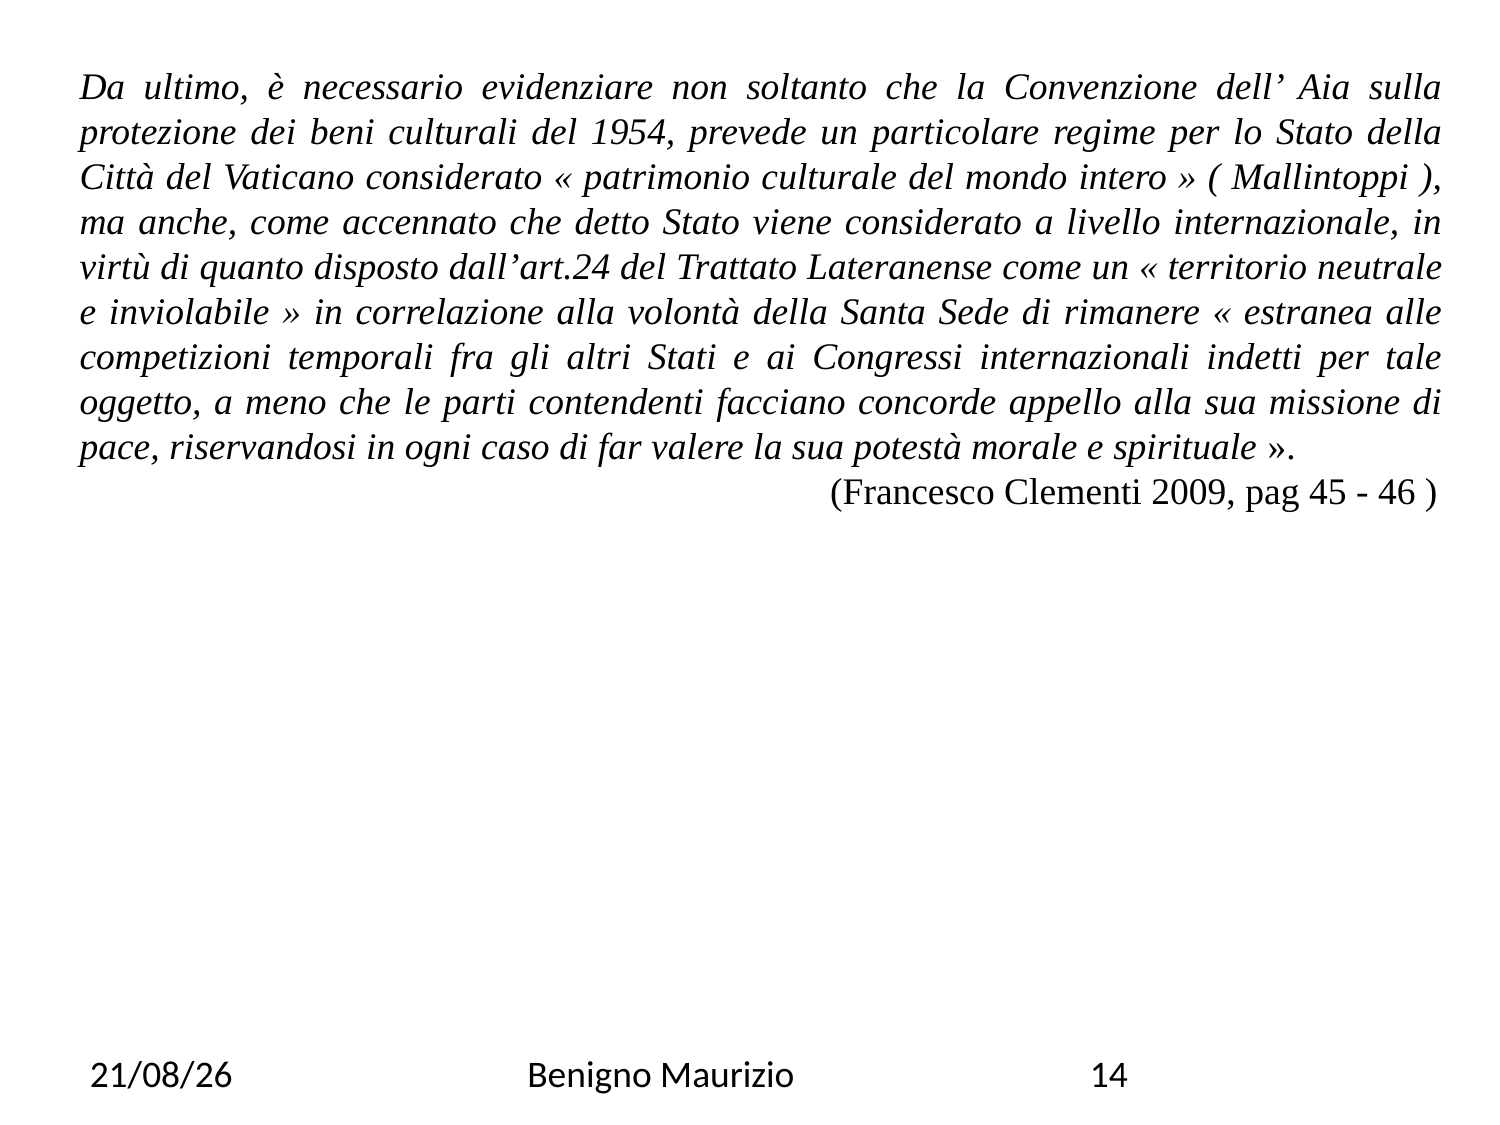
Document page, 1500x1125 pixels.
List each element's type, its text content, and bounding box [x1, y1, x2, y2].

footer Benigno Maurizio [512, 1042, 988, 1103]
slide_number 14/07/15 [75, 1042, 425, 1103]
text_box Da ultimo, è necessario evidenziare non soltanto che la Convenzione dell’ Aia sulla protezione dei beni culturali del 1954, prevede un particolare regime per lo Stato della Città del Vaticano considerato « patrimonio culturale del mondo intero » ( Mallintoppi ), ma anche, come accennato che detto Stato viene considerato a livello internazionale, in virtù di quanto disposto dall’art.24 del Trattato Lateranense come un « territorio neutrale e inviolabile » in correlazione alla volontà della Santa Sede di rimanere « estranea alle competizioni temporali fra gli altri Stati e ai Congressi internazionali indetti per tale oggetto, a meno che le parti contendenti facciano concorde appello alla sua missione di pace, riservandosi in ogni caso di far valere la sua potestà morale e spirituale ». (Francesco Clementi 2009, pag 45 - 46 ) [64, 54, 1459, 790]
slide_number <numero> [1074, 1042, 1425, 1103]
